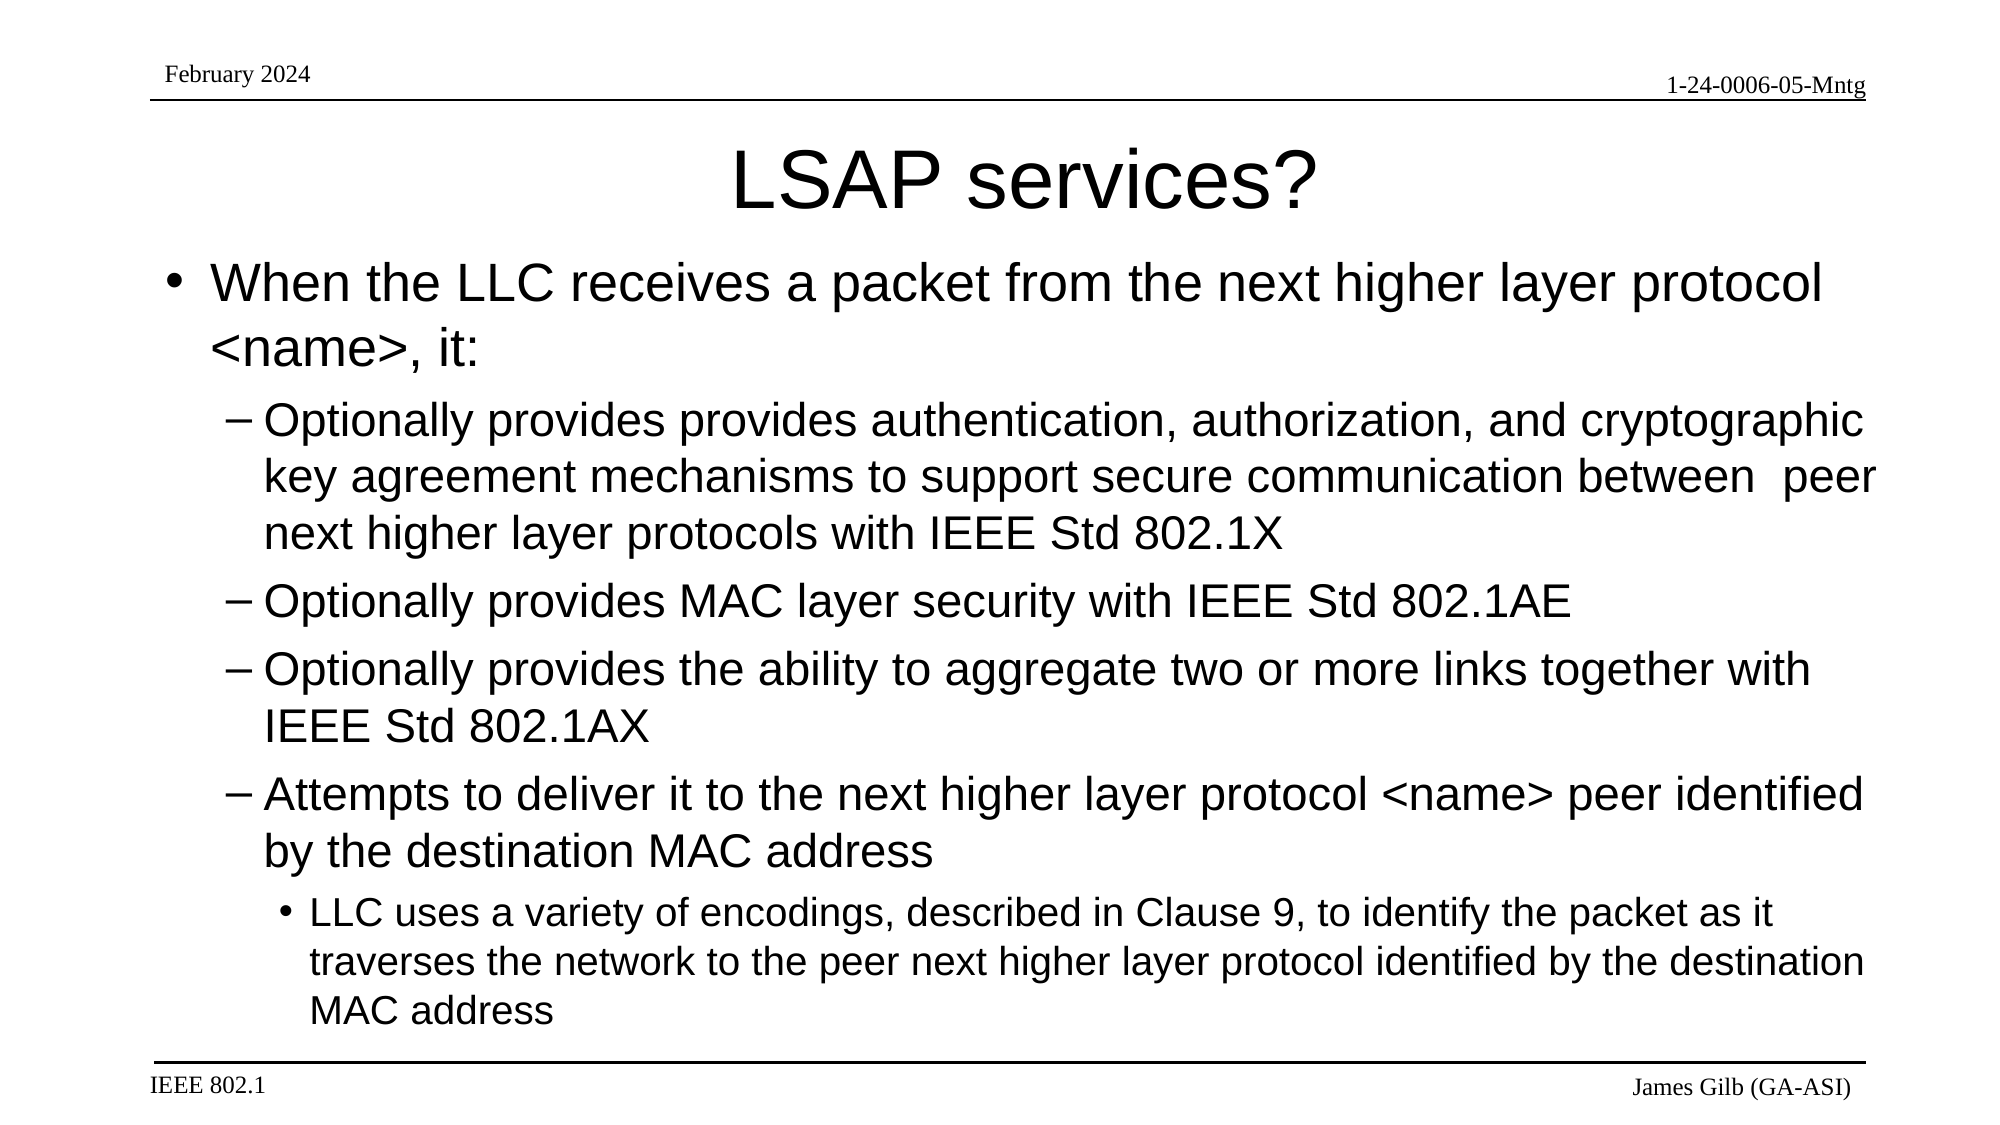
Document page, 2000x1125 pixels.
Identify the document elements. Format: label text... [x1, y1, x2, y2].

list When the LLC receives a packet from the next higher layer protocol <name>, it: Optionally provides provides authentication, authorization, and cryptographic key agreement mechanisms to support secure communication between peer next higher layer protocols with IEEE Std 802.1X Optionally provides MAC layer security with IEEE Std 802.1AE Optionally provides the ability to aggregate two or more links together with IEEE Std 802.1AX Attempts to deliver it to the next higher layer protocol <name> peer identified by the destination MAC address LLC uses a variety of encodings, described in Clause 9, to identify the packet as it traverses the network to the peer next higher layer protocol identified by the destination MAC address [150, 239, 1900, 1051]
title LSAP services? [149, 112, 1900, 238]
